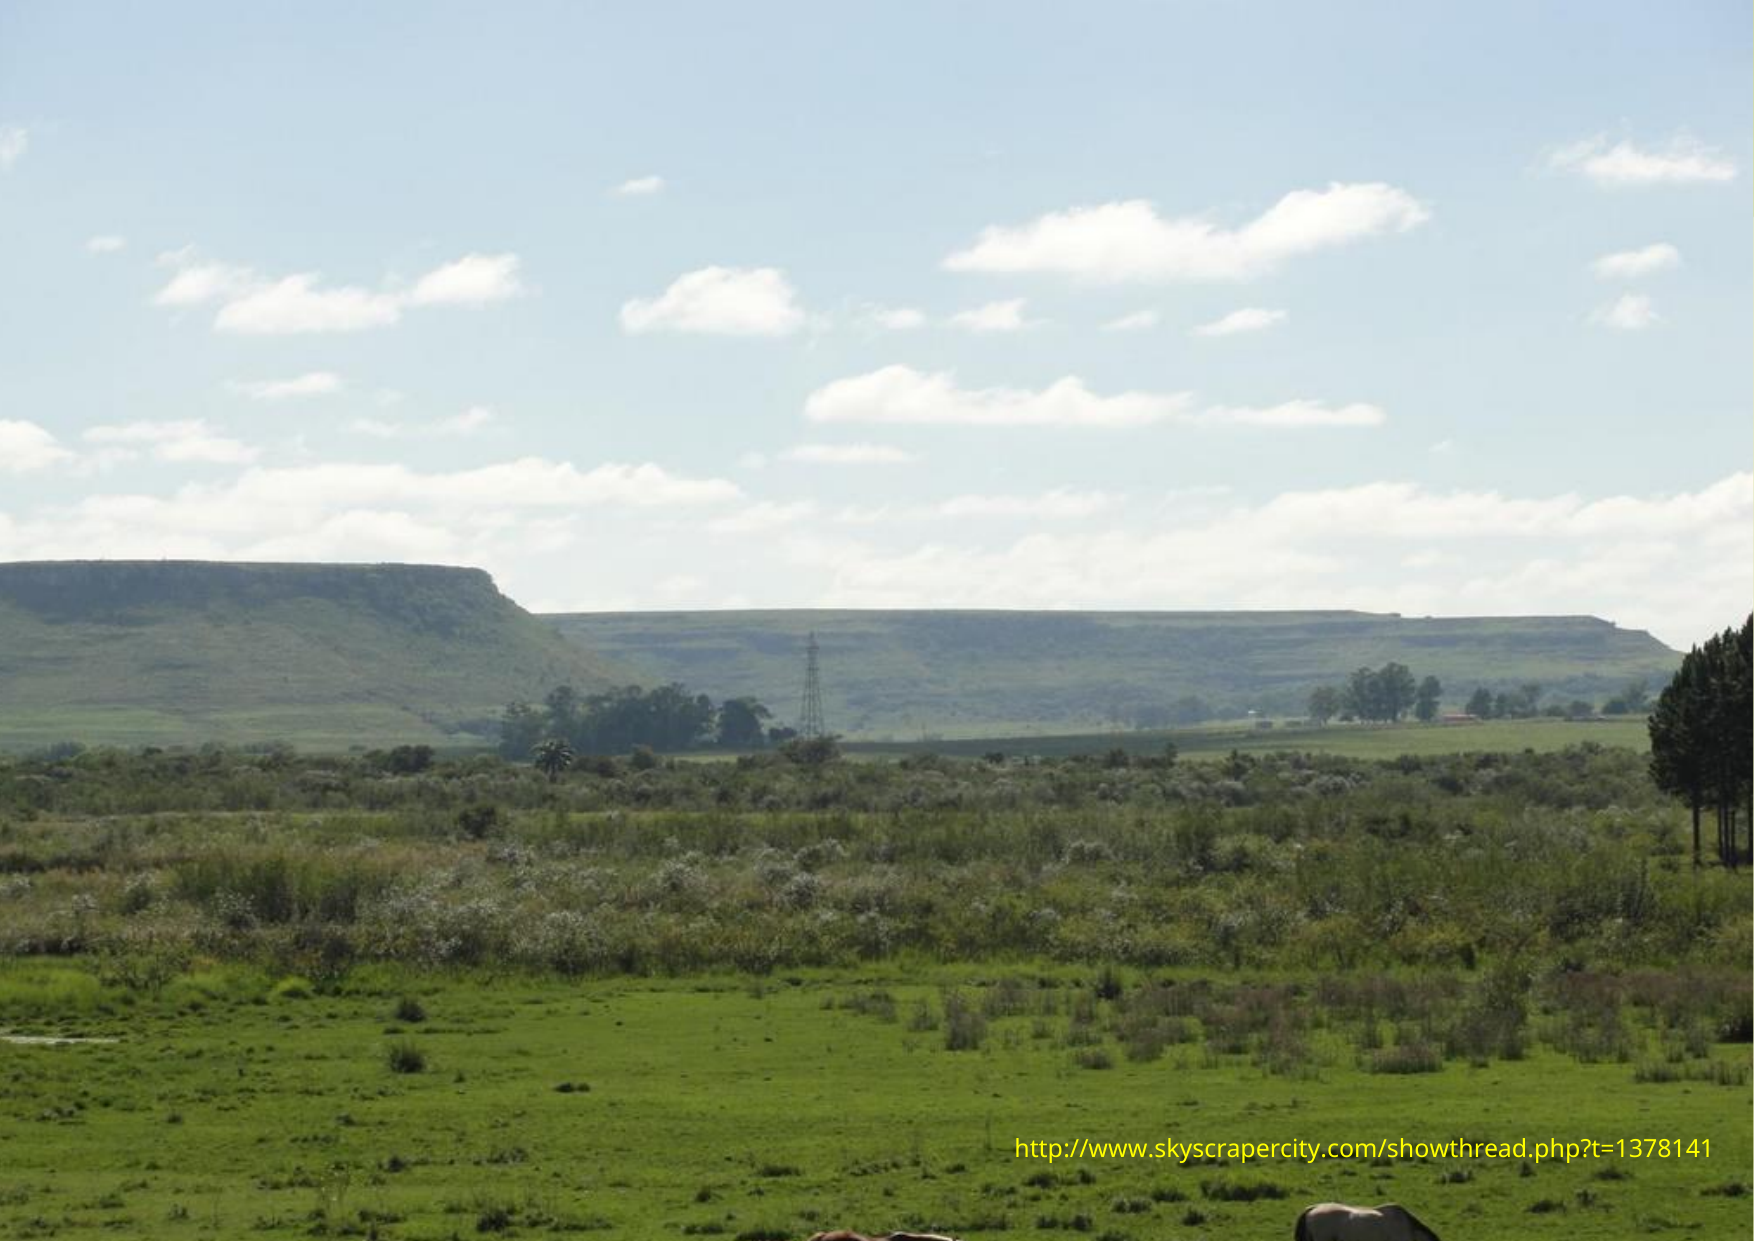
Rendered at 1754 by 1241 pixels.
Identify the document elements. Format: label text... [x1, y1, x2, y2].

picture [0, 0, 1754, 1241]
text_box http://www.skyscrapercity.com/showthread.php?t=1378141 [583, 1124, 1730, 1170]
